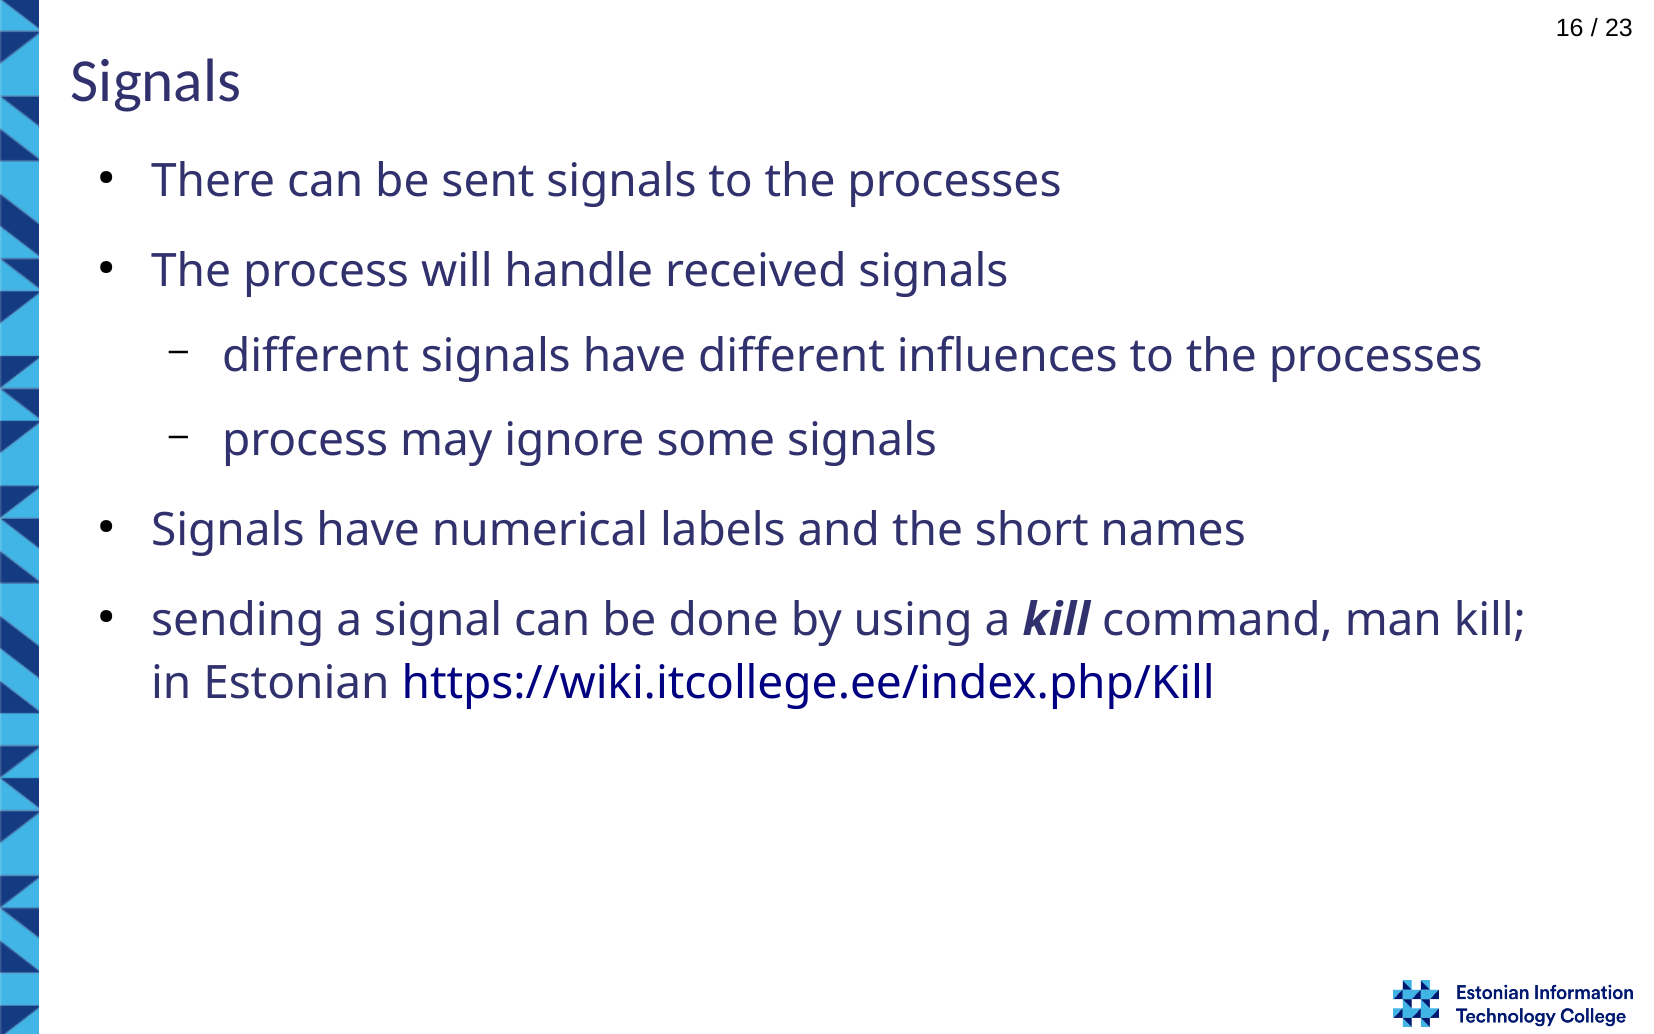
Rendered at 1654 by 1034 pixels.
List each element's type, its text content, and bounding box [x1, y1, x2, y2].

title Signals [70, 41, 1630, 130]
picture [1393, 980, 1633, 1027]
list There can be sent signals to the processes The process will handle received signals different signals have different influences to the processes process may ignore some signals Signals have numerical labels and the short names sending a signal can be done by using a kill command, man kill; in Estonian https://wiki.itcollege.ee/index.php/Kill [80, 147, 1536, 866]
